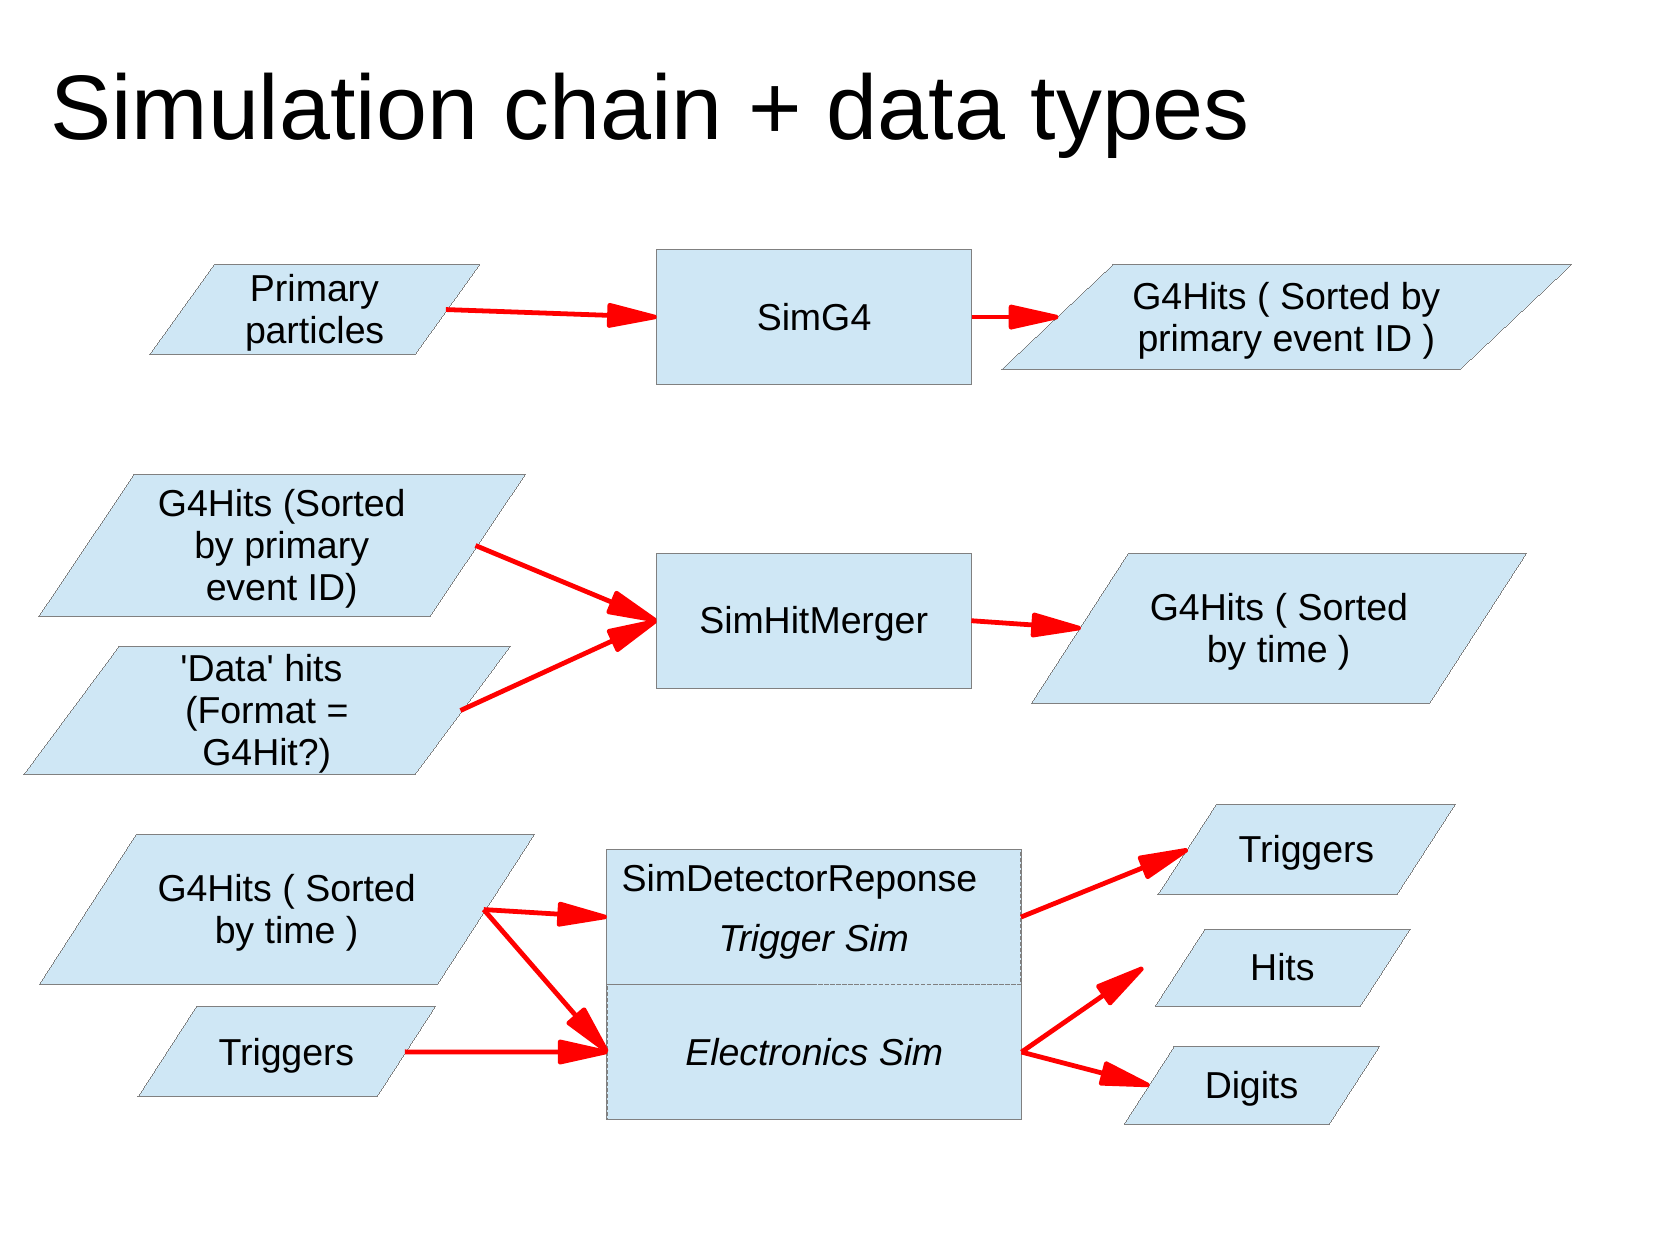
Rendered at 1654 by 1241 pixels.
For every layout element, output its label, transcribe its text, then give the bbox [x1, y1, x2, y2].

text_box SimHitMerger [656, 553, 972, 689]
text_box Primary particles [149, 264, 480, 355]
text_box G4Hits ( Sorted by time ) [1031, 553, 1527, 704]
text_box Trigger Sim [606, 849, 1021, 985]
text_box Triggers [1157, 804, 1456, 895]
text_box G4Hits ( Sorted by primary event ID ) [1001, 264, 1572, 370]
text_box Triggers [137, 1006, 436, 1097]
text_box Electronics Sim [607, 984, 1022, 1120]
text_box Digits [1124, 1046, 1380, 1125]
text_box 'Data' hits (Format = G4Hit?) [23, 646, 511, 775]
text_box SimG4 [656, 249, 972, 385]
text_box G4Hits (Sorted by primary event ID) [38, 474, 526, 617]
text_box Hits [1155, 929, 1411, 1007]
text_box G4Hits ( Sorted by time ) [39, 834, 535, 985]
title Simulation chain + data types [35, 35, 1266, 181]
